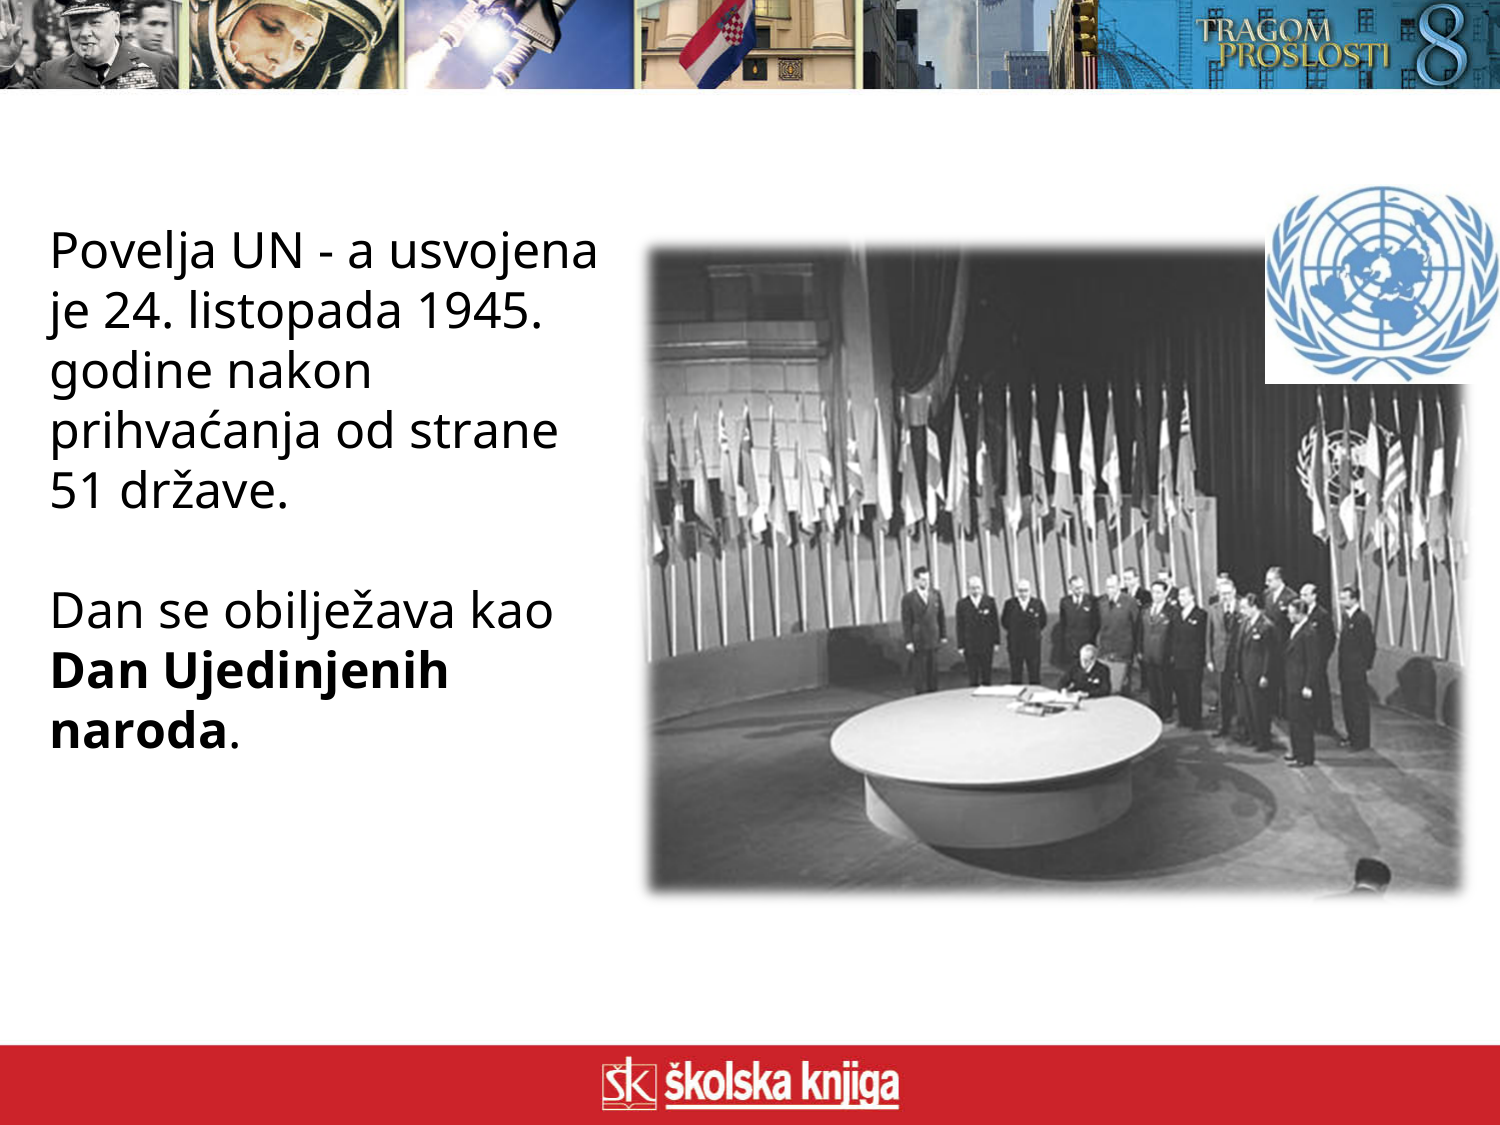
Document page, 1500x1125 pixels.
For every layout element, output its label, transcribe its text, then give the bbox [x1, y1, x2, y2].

text_box Povelja UN - a usvojena je 24. listopada 1945. godine nakon prihvaćanja od strane 51 države. Dan se obilježava kao Dan Ujedinjenih naroda. [35, 210, 632, 767]
picture [0, 0, 1500, 1125]
